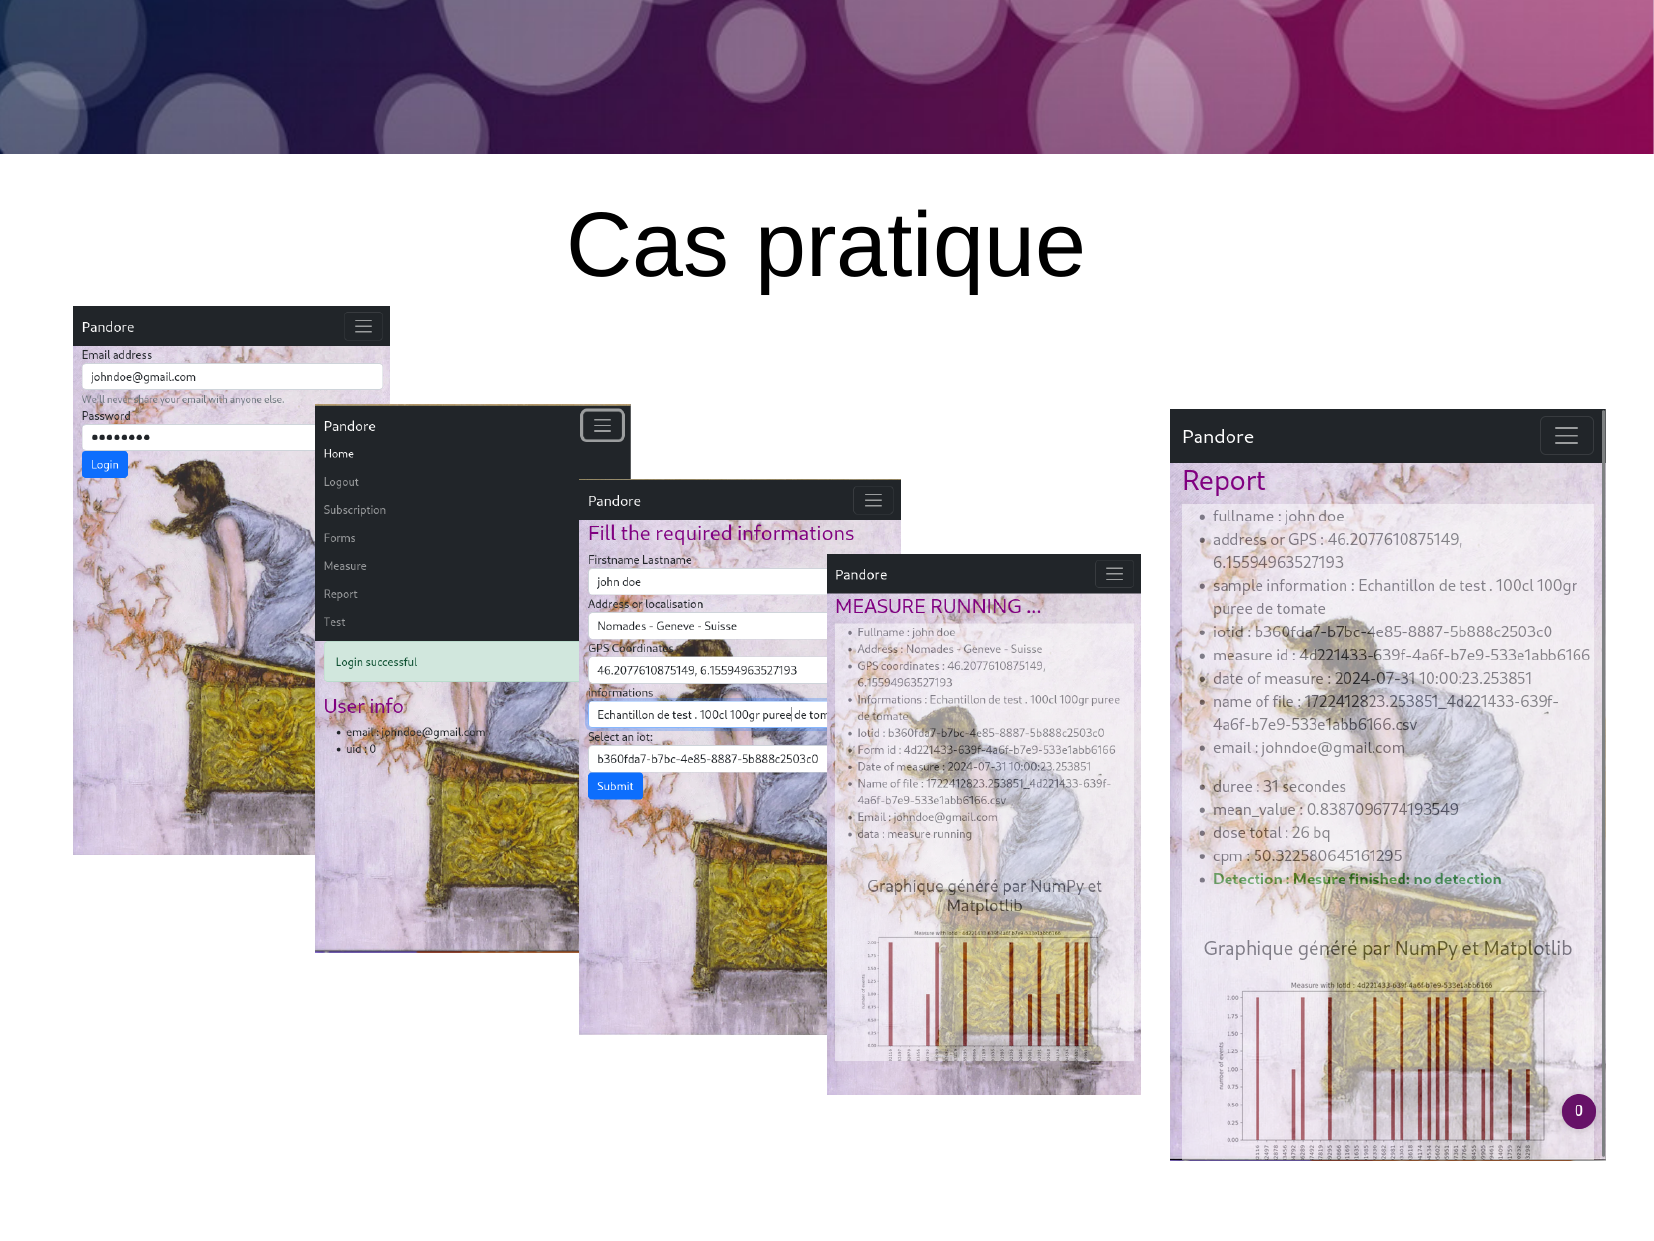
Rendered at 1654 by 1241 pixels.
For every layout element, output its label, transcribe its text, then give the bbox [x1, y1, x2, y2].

picture [73, 306, 1141, 1096]
picture [1170, 409, 1606, 1161]
picture [0, 0, 1654, 154]
title Cas pratique [82, 159, 1571, 331]
